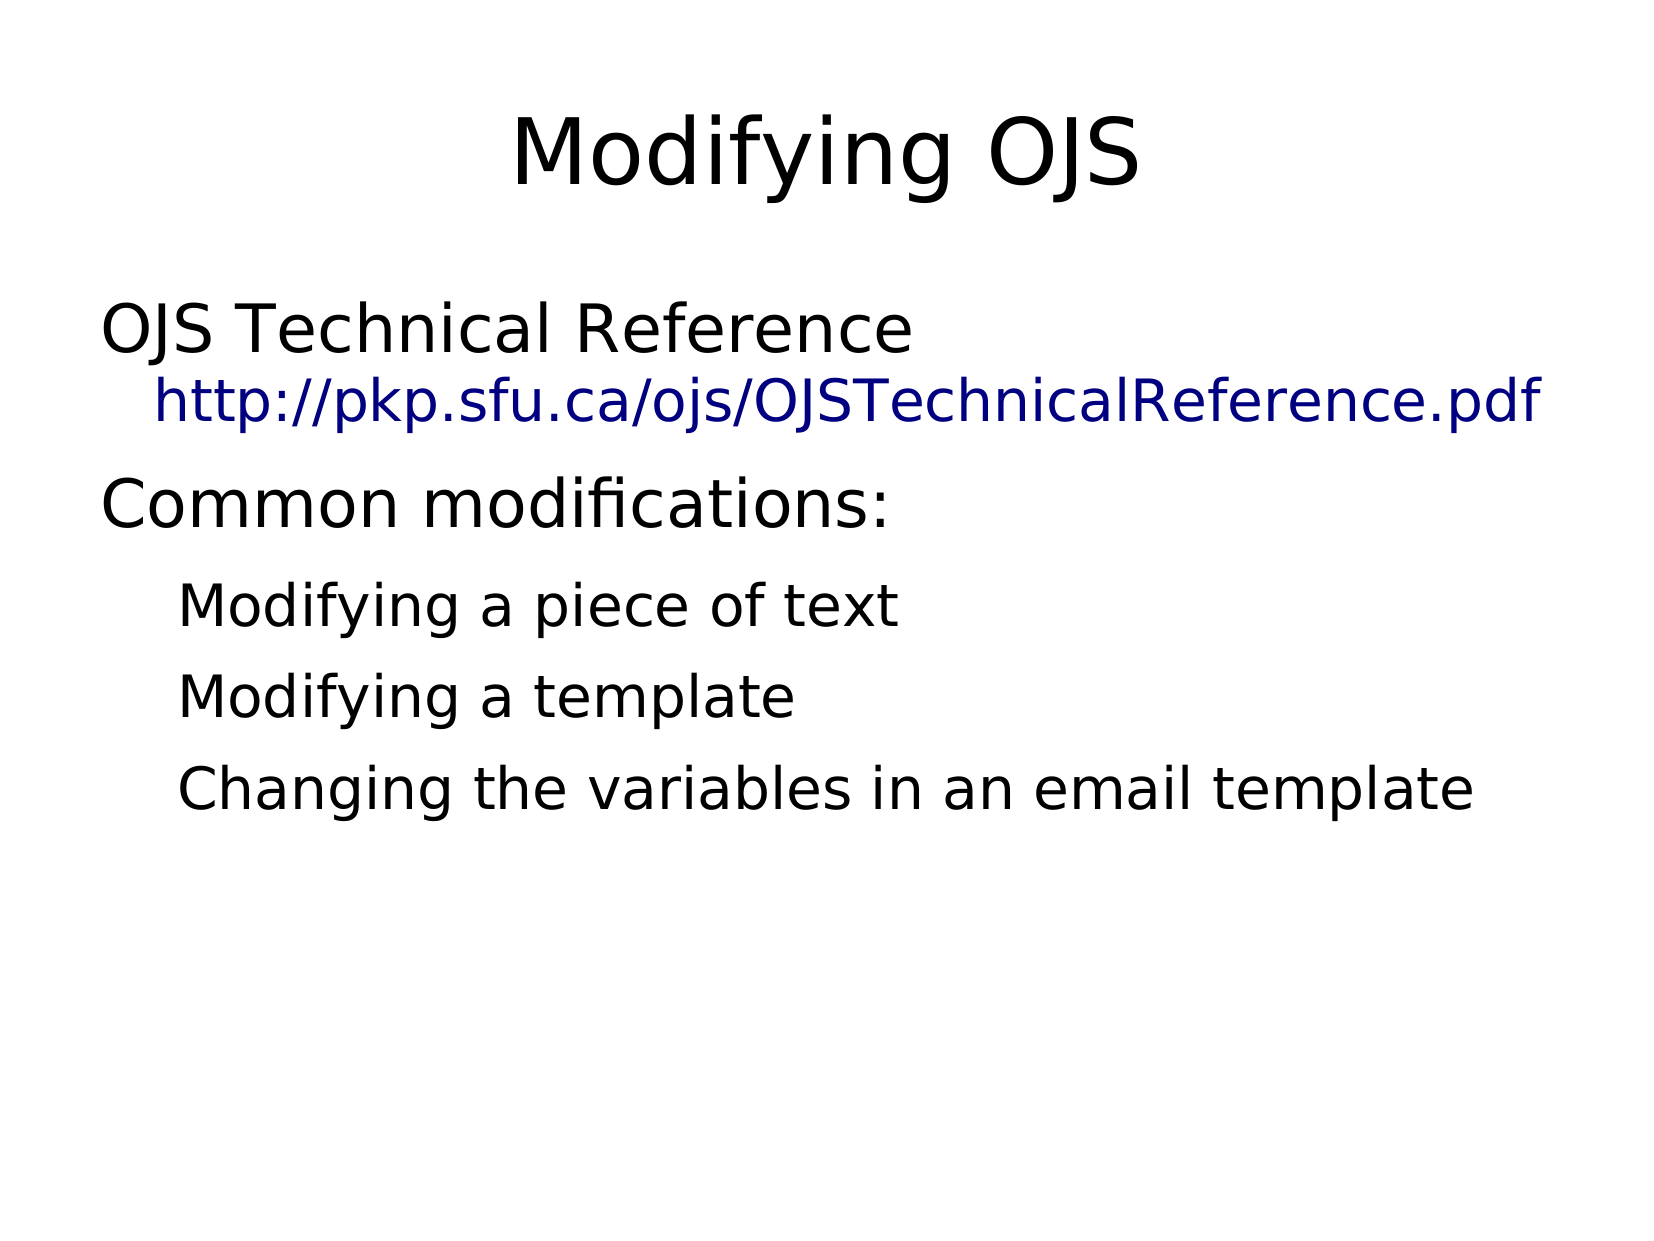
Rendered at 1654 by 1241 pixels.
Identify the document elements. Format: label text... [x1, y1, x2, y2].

list OJS Technical Reference http://pkp.sfu.ca/ojs/OJSTechnicalReference.pdf Common modifications: Modifying a piece of text Modifying a template Changing the variables in an email template [82, 290, 1571, 1094]
title Modifying OJS [82, 56, 1571, 250]
